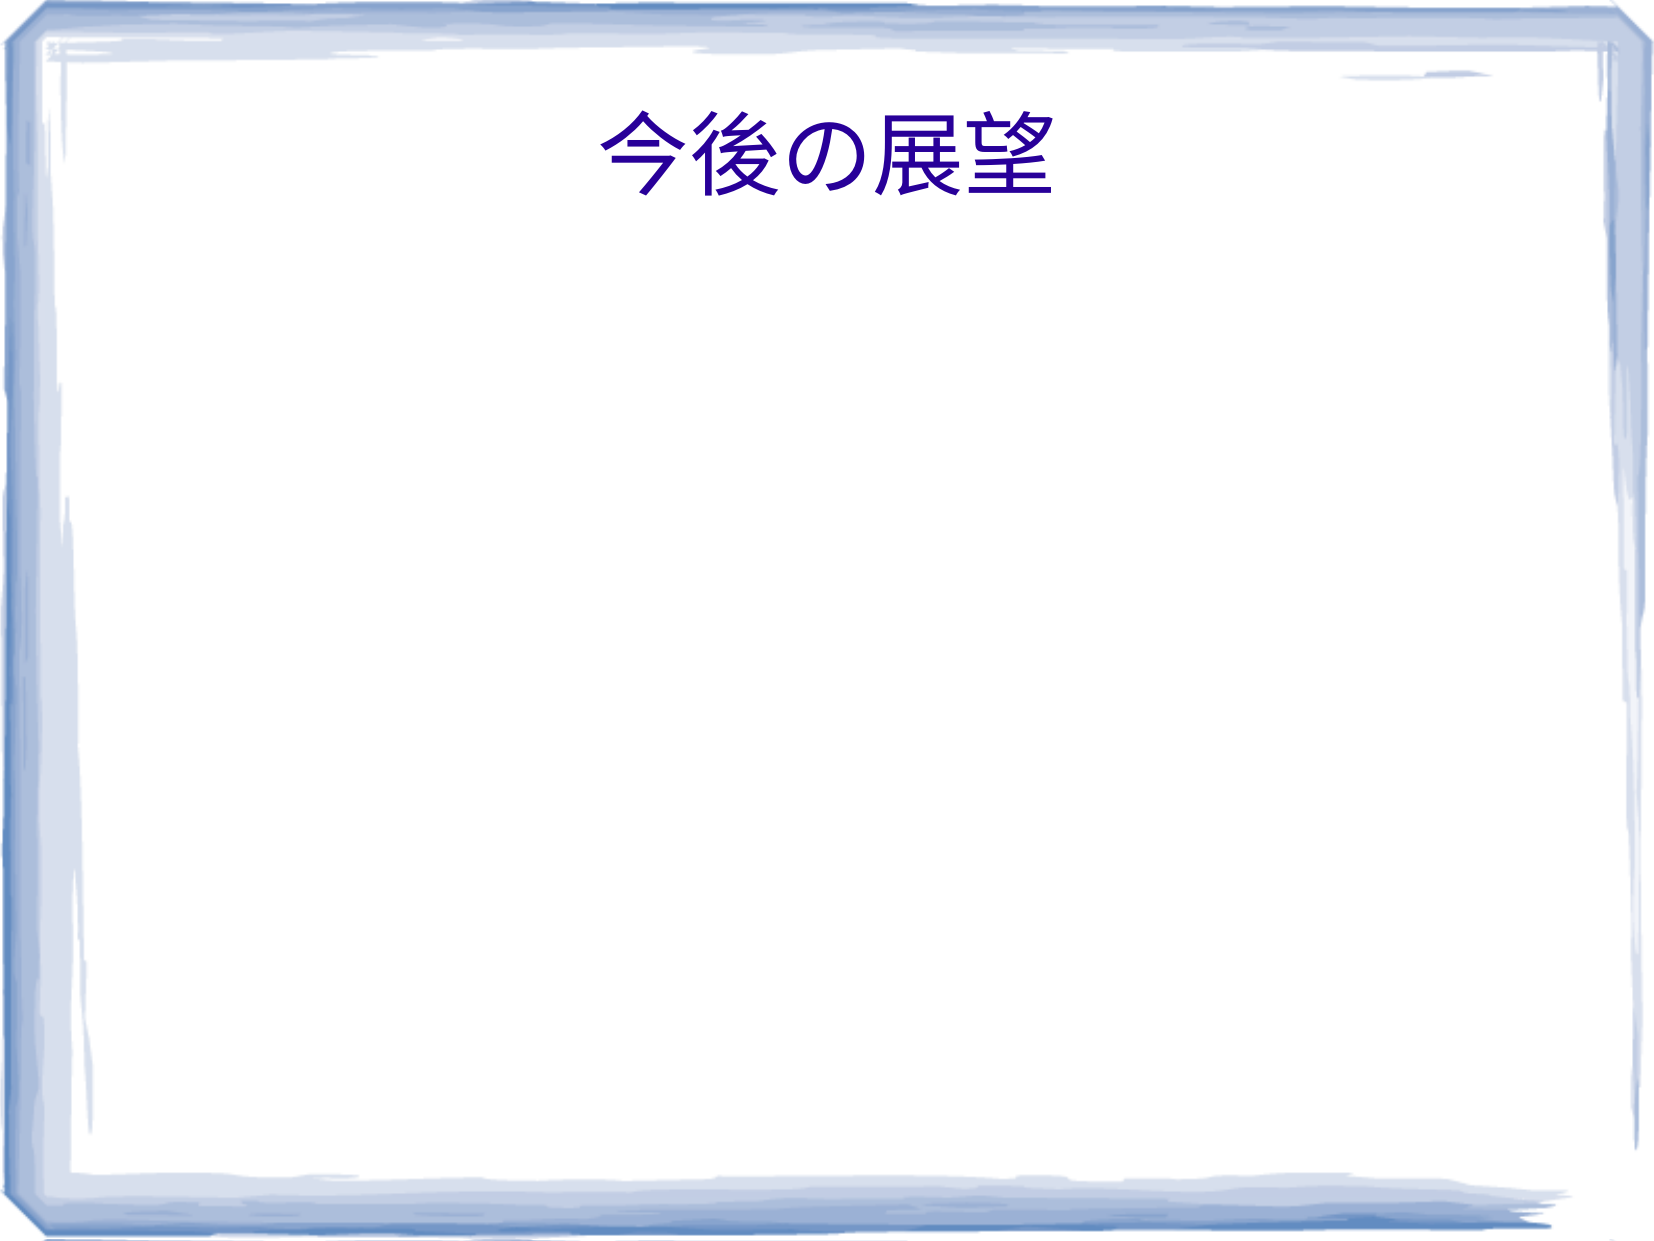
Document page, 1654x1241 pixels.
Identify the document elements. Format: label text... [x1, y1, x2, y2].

title 今後の展望 [82, 49, 1571, 257]
picture [0, 0, 1654, 1241]
